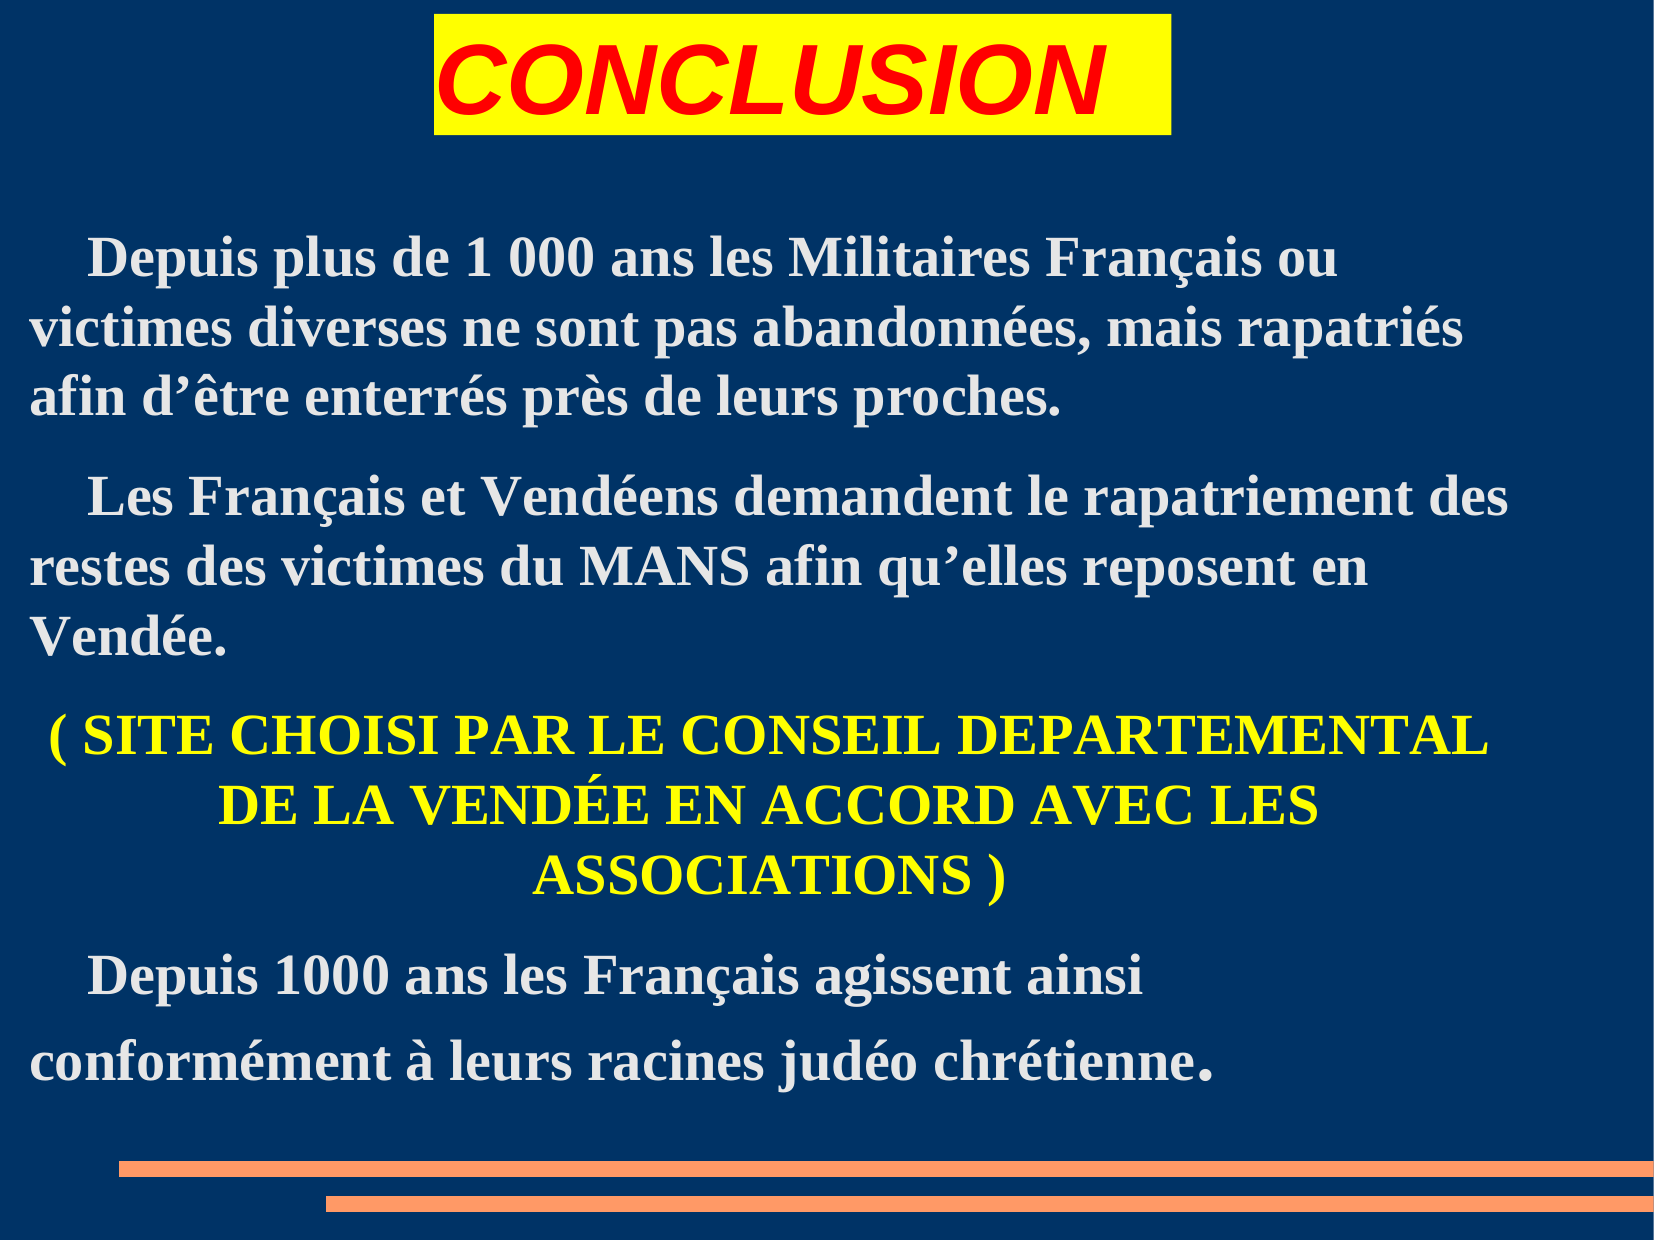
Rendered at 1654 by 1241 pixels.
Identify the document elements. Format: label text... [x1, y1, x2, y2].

subtitle Depuis plus de 1 000 ans les Militaires Français ou victimes diverses ne sont pas abandonnées, mais rapatriés afin d’être enterrés près de leurs proches. Les Français et Vendéens demandent le rapatriement des restes des victimes du MANS afin qu’elles reposent en Vendée. ( SITE CHOISI PAR LE CONSEIL DEPARTEMENTAL DE LA VENDÉE EN ACCORD AVEC LES ASSOCIATIONS ) Depuis 1000 ans les Français agissent ainsi conformément à leurs racines judéo chrétienne. [23, 213, 1516, 1100]
title CONCLUSION [434, 13, 1172, 136]
